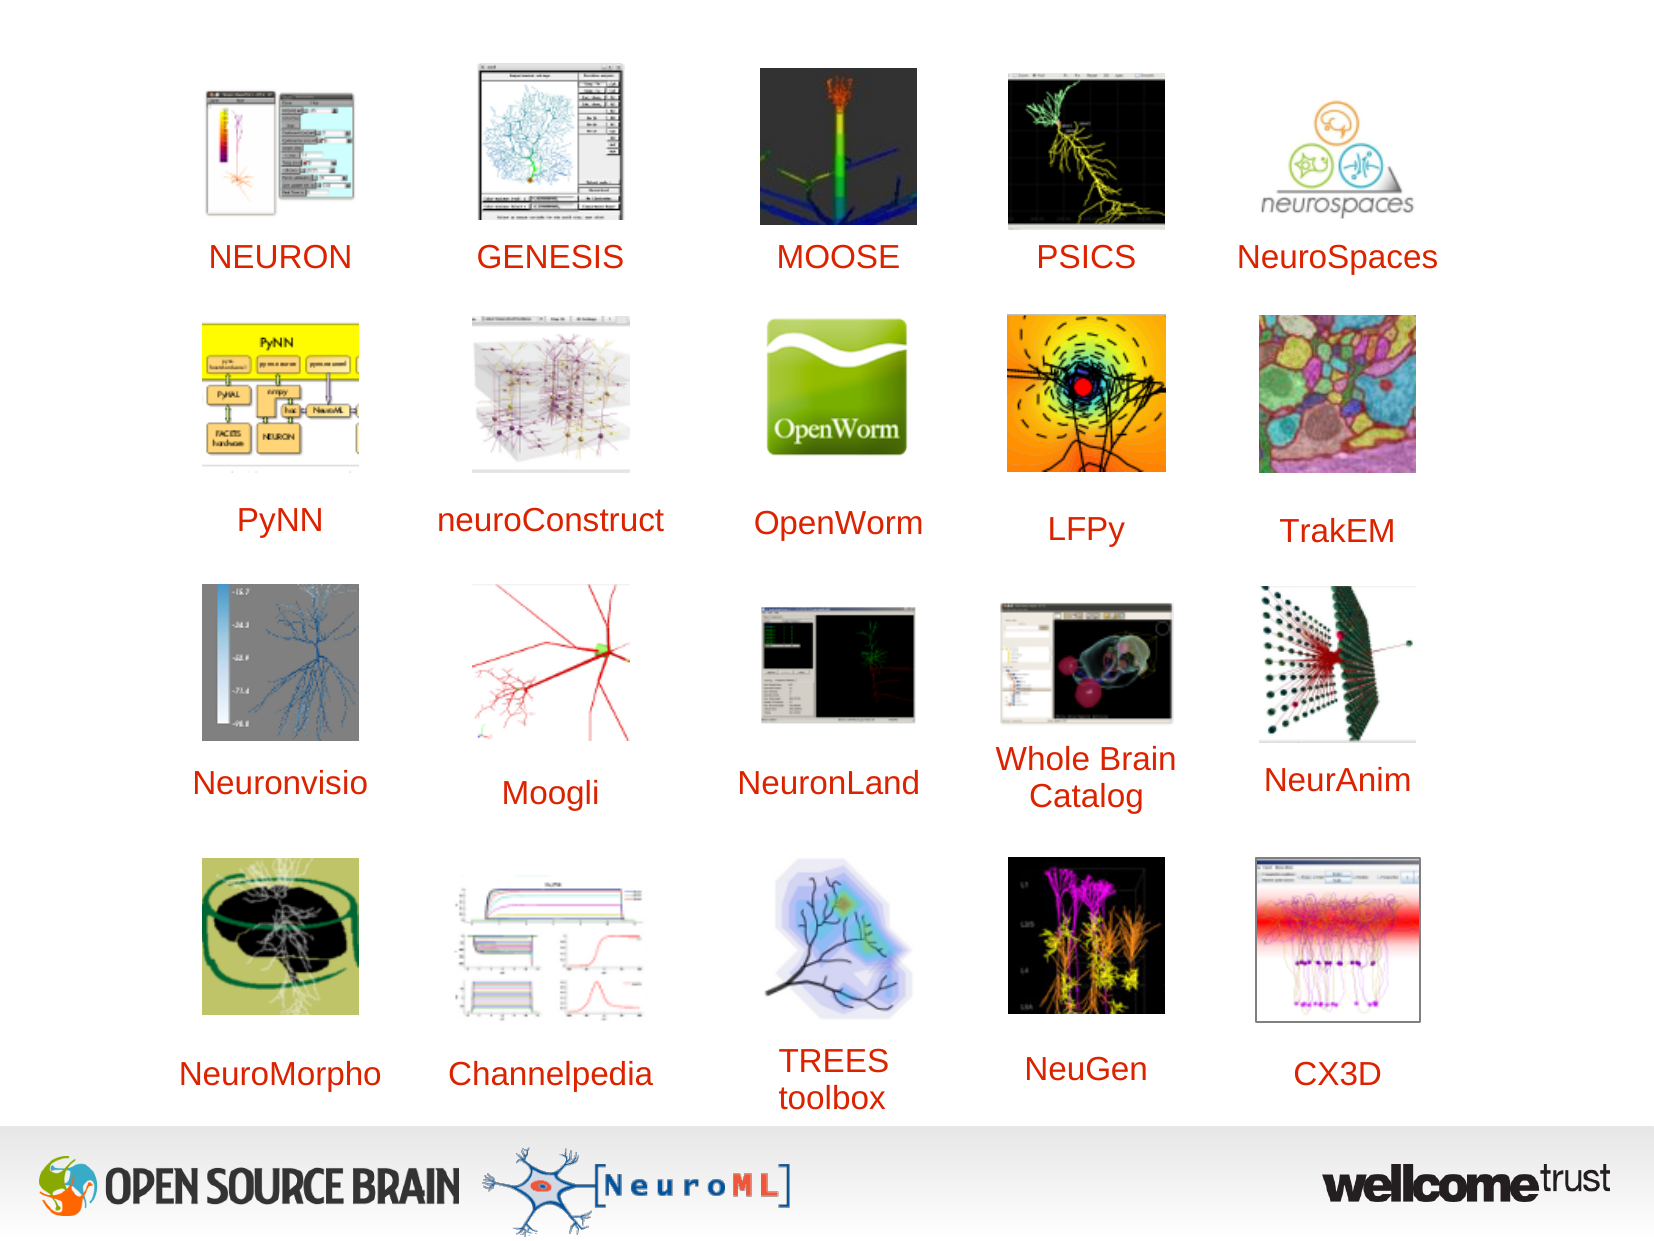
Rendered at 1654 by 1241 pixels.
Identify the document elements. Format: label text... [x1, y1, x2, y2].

picture [1259, 586, 1416, 743]
picture [1008, 857, 1165, 1015]
picture [1256, 858, 1420, 1022]
picture [202, 316, 359, 473]
picture [39, 1156, 459, 1216]
picture [482, 1147, 790, 1237]
text_box Neuronvisio [177, 757, 384, 810]
text_box neuroConstruct [422, 494, 680, 547]
text_box NeuGen [1009, 1043, 1164, 1096]
text_box NeuroSpaces [1222, 232, 1454, 284]
text_box MOOSE [761, 232, 916, 284]
picture [202, 76, 359, 232]
text_box CX3D [1278, 1048, 1398, 1101]
picture [202, 858, 359, 1015]
text_box OpenWorm [739, 497, 939, 550]
picture [472, 316, 630, 473]
picture [760, 857, 917, 1021]
picture [760, 68, 917, 225]
picture [477, 63, 625, 221]
text_box Channelpedia [433, 1048, 669, 1101]
picture [472, 584, 630, 741]
picture [999, 602, 1174, 726]
text_box NeurAnim [1248, 754, 1427, 816]
picture [1008, 73, 1165, 230]
picture [1259, 315, 1416, 473]
text_box TrakEM [1264, 505, 1411, 558]
picture [766, 317, 911, 459]
text_box NeuroMorpho [164, 1048, 397, 1101]
picture [202, 584, 359, 741]
picture [1259, 79, 1416, 232]
text_box PyNN [222, 494, 339, 547]
picture [1322, 1164, 1610, 1202]
text_box LFPy [1032, 503, 1141, 556]
picture [760, 584, 917, 741]
text_box Moogli [486, 767, 615, 820]
picture [1007, 314, 1166, 472]
text_box TREES toolbox [763, 1035, 914, 1125]
text_box GENESIS [461, 232, 640, 284]
text_box Whole Brain Catalog [980, 733, 1193, 823]
picture [454, 858, 648, 1048]
text_box NeuronLand [722, 757, 936, 810]
text_box NEURON [193, 232, 368, 284]
text_box PSICS [1021, 232, 1152, 284]
